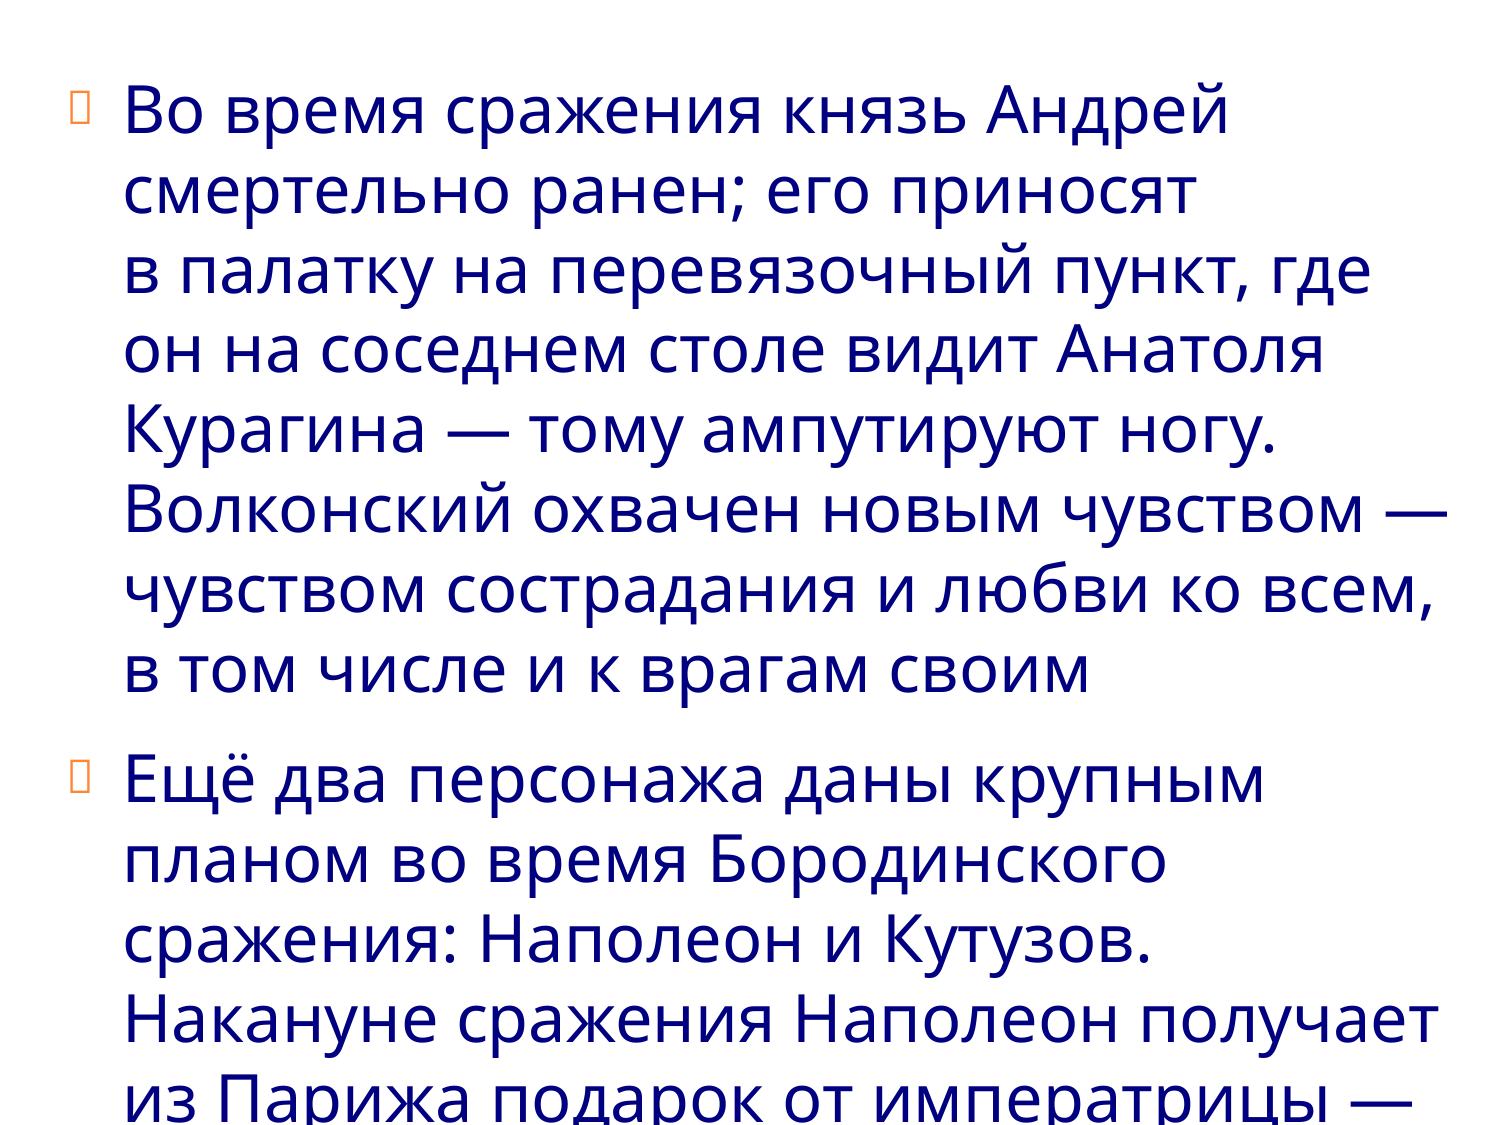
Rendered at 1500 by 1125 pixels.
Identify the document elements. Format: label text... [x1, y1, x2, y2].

list Во время сражения князь Андрей смертельно ранен; его приносят в палатку на перевязочный пункт, где он на соседнем столе видит Анатоля Курагина — тому ампутируют ногу. Волконский охвачен новым чувством — чувством сострадания и любви ко всем, в том числе и к врагам своим Ещё два персонажа даны крупным планом во время Бородинского сражения: Наполеон и Кутузов. Накануне сражения Наполеон получает из Парижа подарок от императрицы — портрет сына. [51, 59, 1477, 1093]
